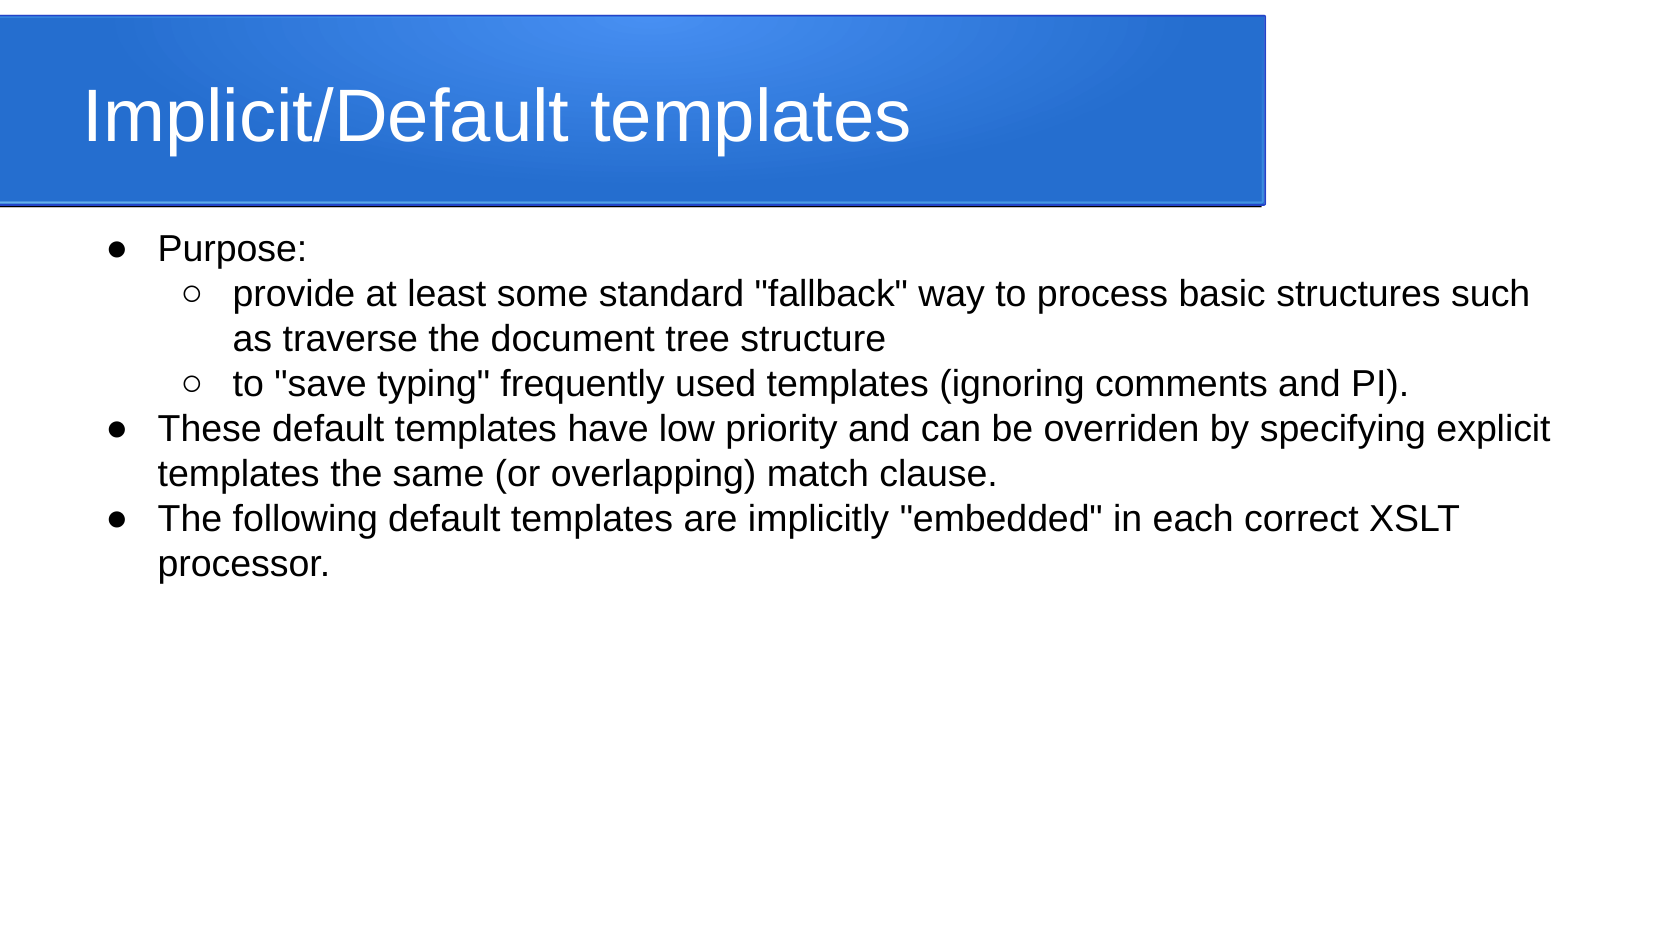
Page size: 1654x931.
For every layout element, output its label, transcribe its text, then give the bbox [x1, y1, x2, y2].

list Purpose: provide at least some standard "fallback" way to process basic structures such as traverse the document tree structure to "save typing" frequently used templates (ignoring comments and PI). These default templates have low priority and can be overriden by specifying explicit templates the same (or overlapping) match clause. The following default templates are implicitly "embedded" in each correct XSLT processor. [82, 224, 1571, 764]
title Implicit/Default templates [82, 35, 1235, 189]
picture [0, 13, 1269, 211]
